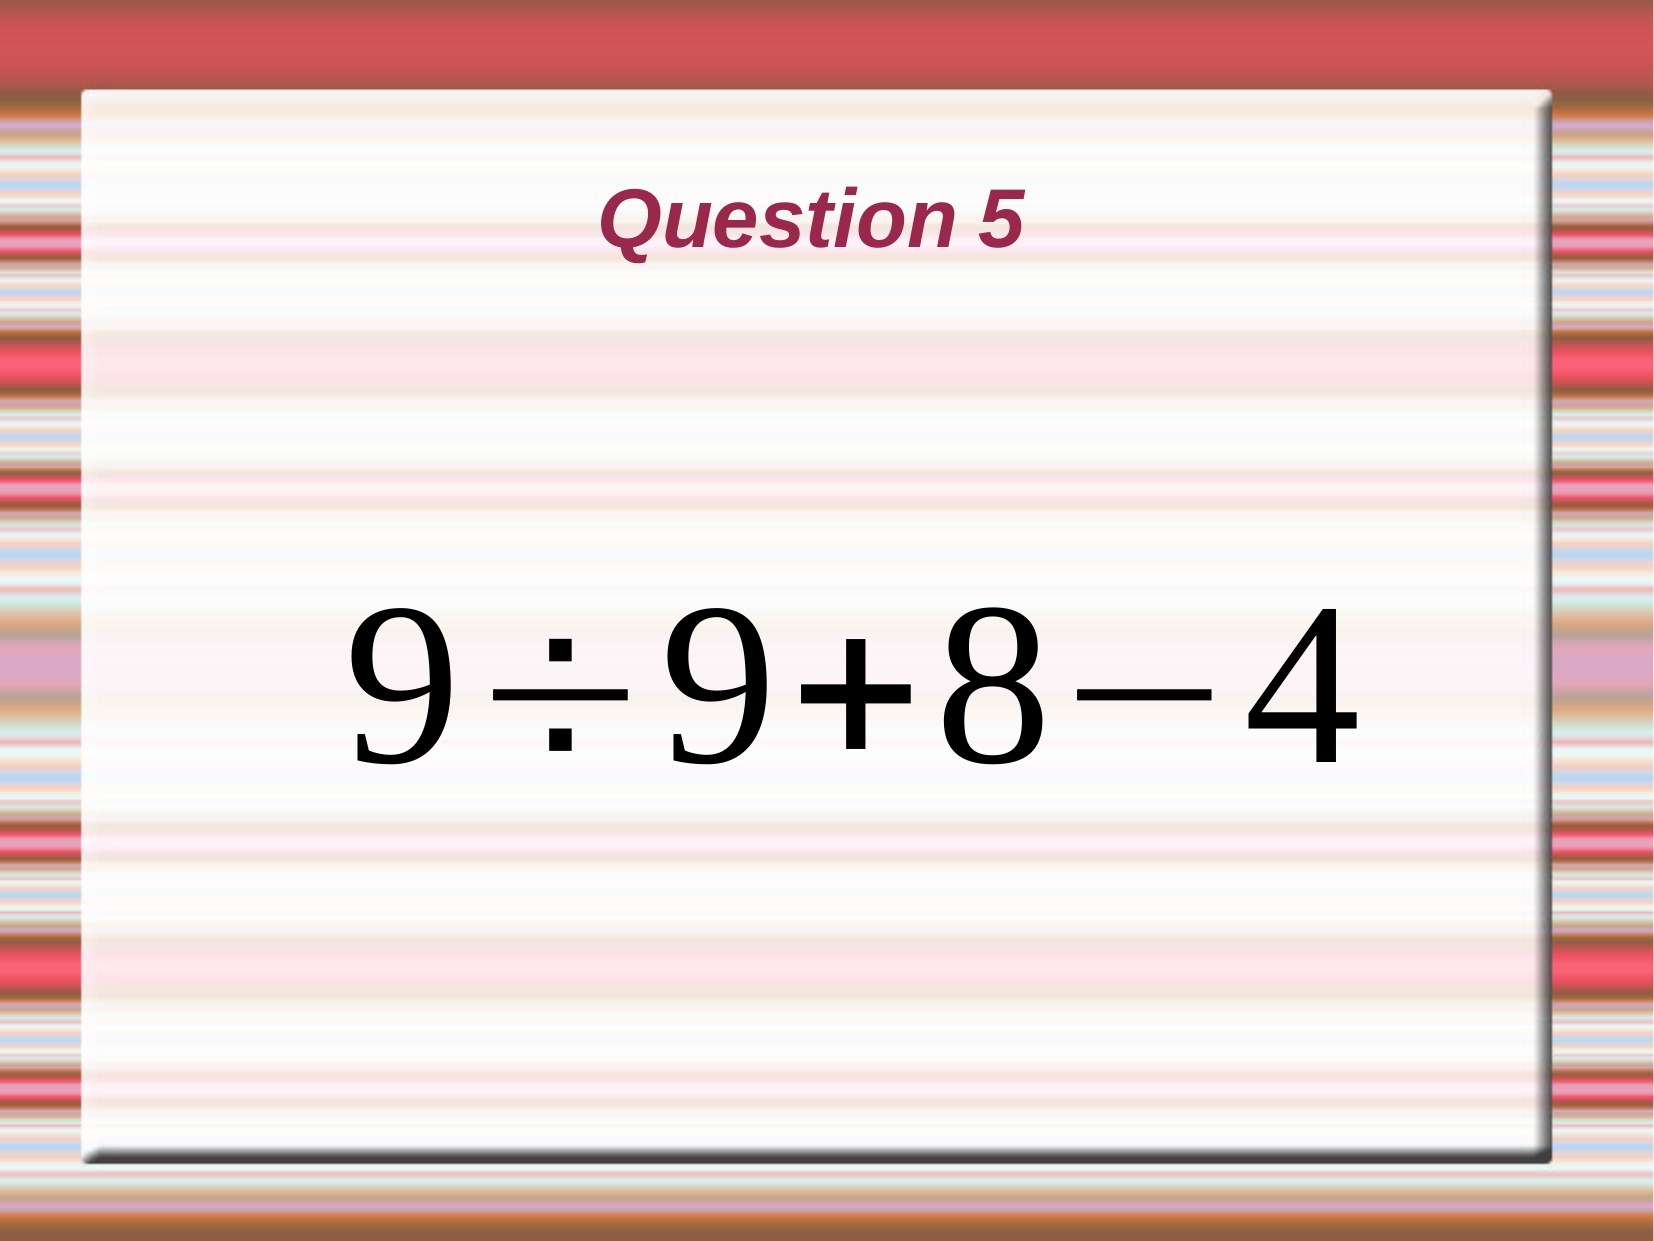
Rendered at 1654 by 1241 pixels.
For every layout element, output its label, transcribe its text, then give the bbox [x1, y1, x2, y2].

chart [336, 555, 1371, 813]
picture [0, 0, 1654, 1241]
title Question 5 [88, 114, 1534, 322]
